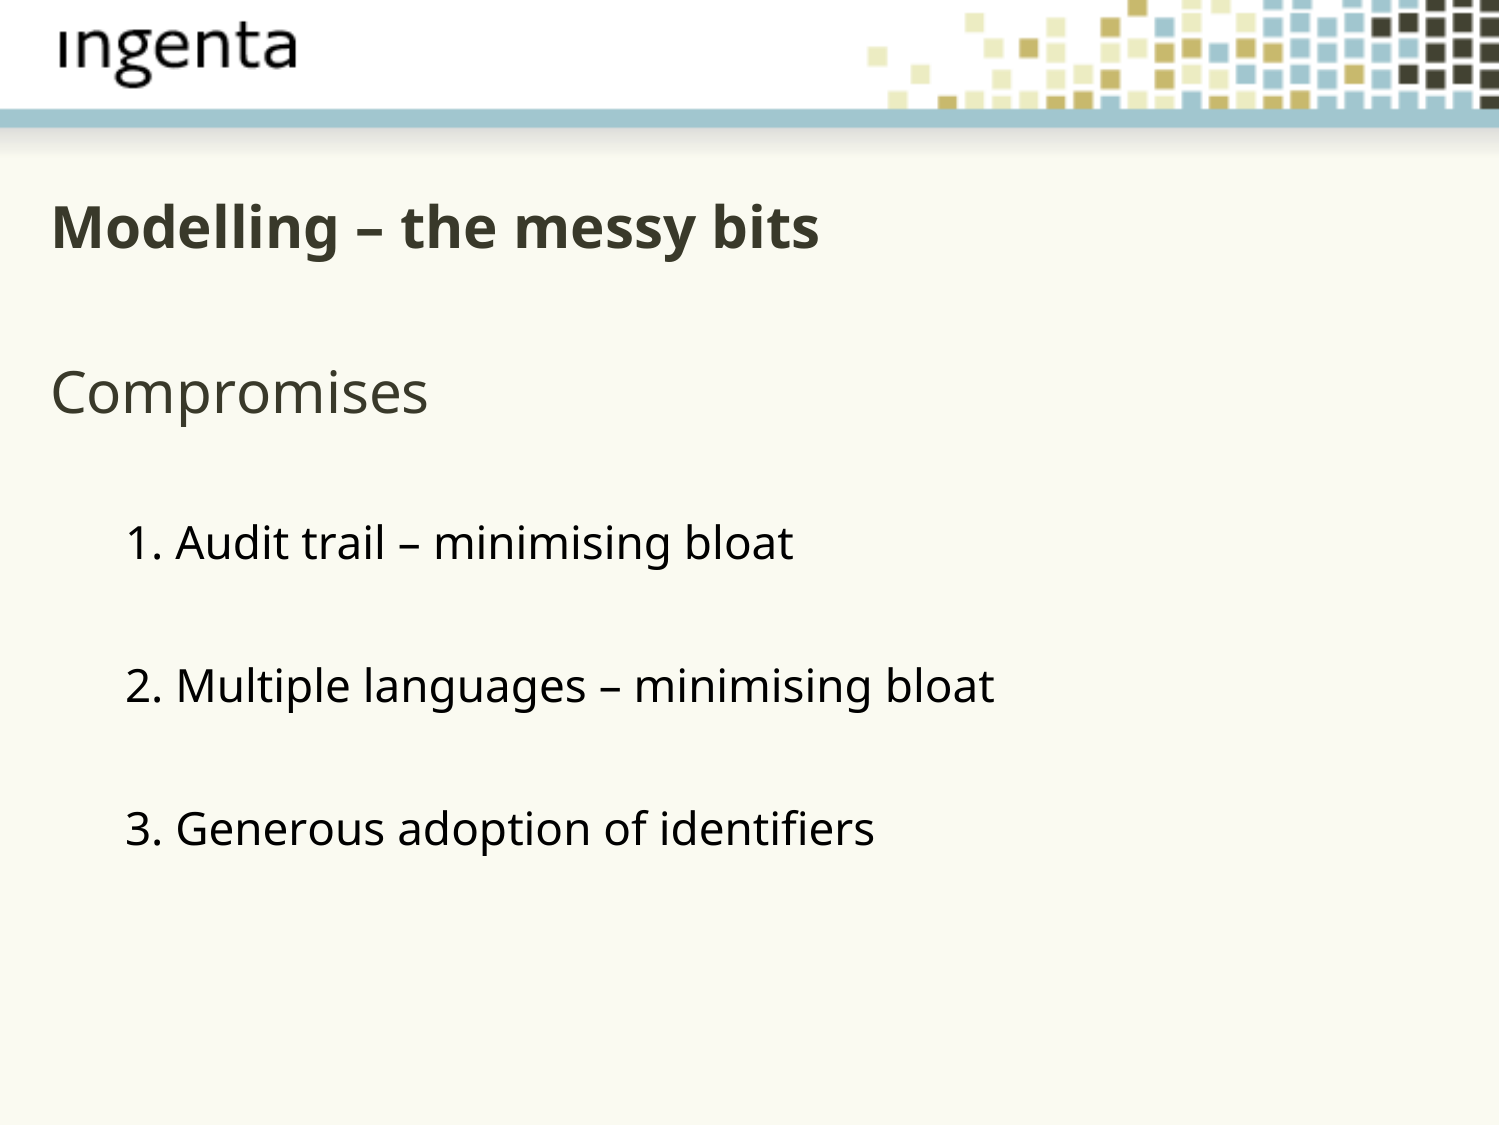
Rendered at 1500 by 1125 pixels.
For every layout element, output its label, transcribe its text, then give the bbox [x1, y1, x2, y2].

picture [0, 0, 1499, 1125]
title Modelling – the messy bits [50, 187, 1375, 262]
list Compromises 1. Audit trail – minimising bloat 2. Multiple languages – minimising bloat 3. Generous adoption of identifiers [50, 262, 1375, 975]
